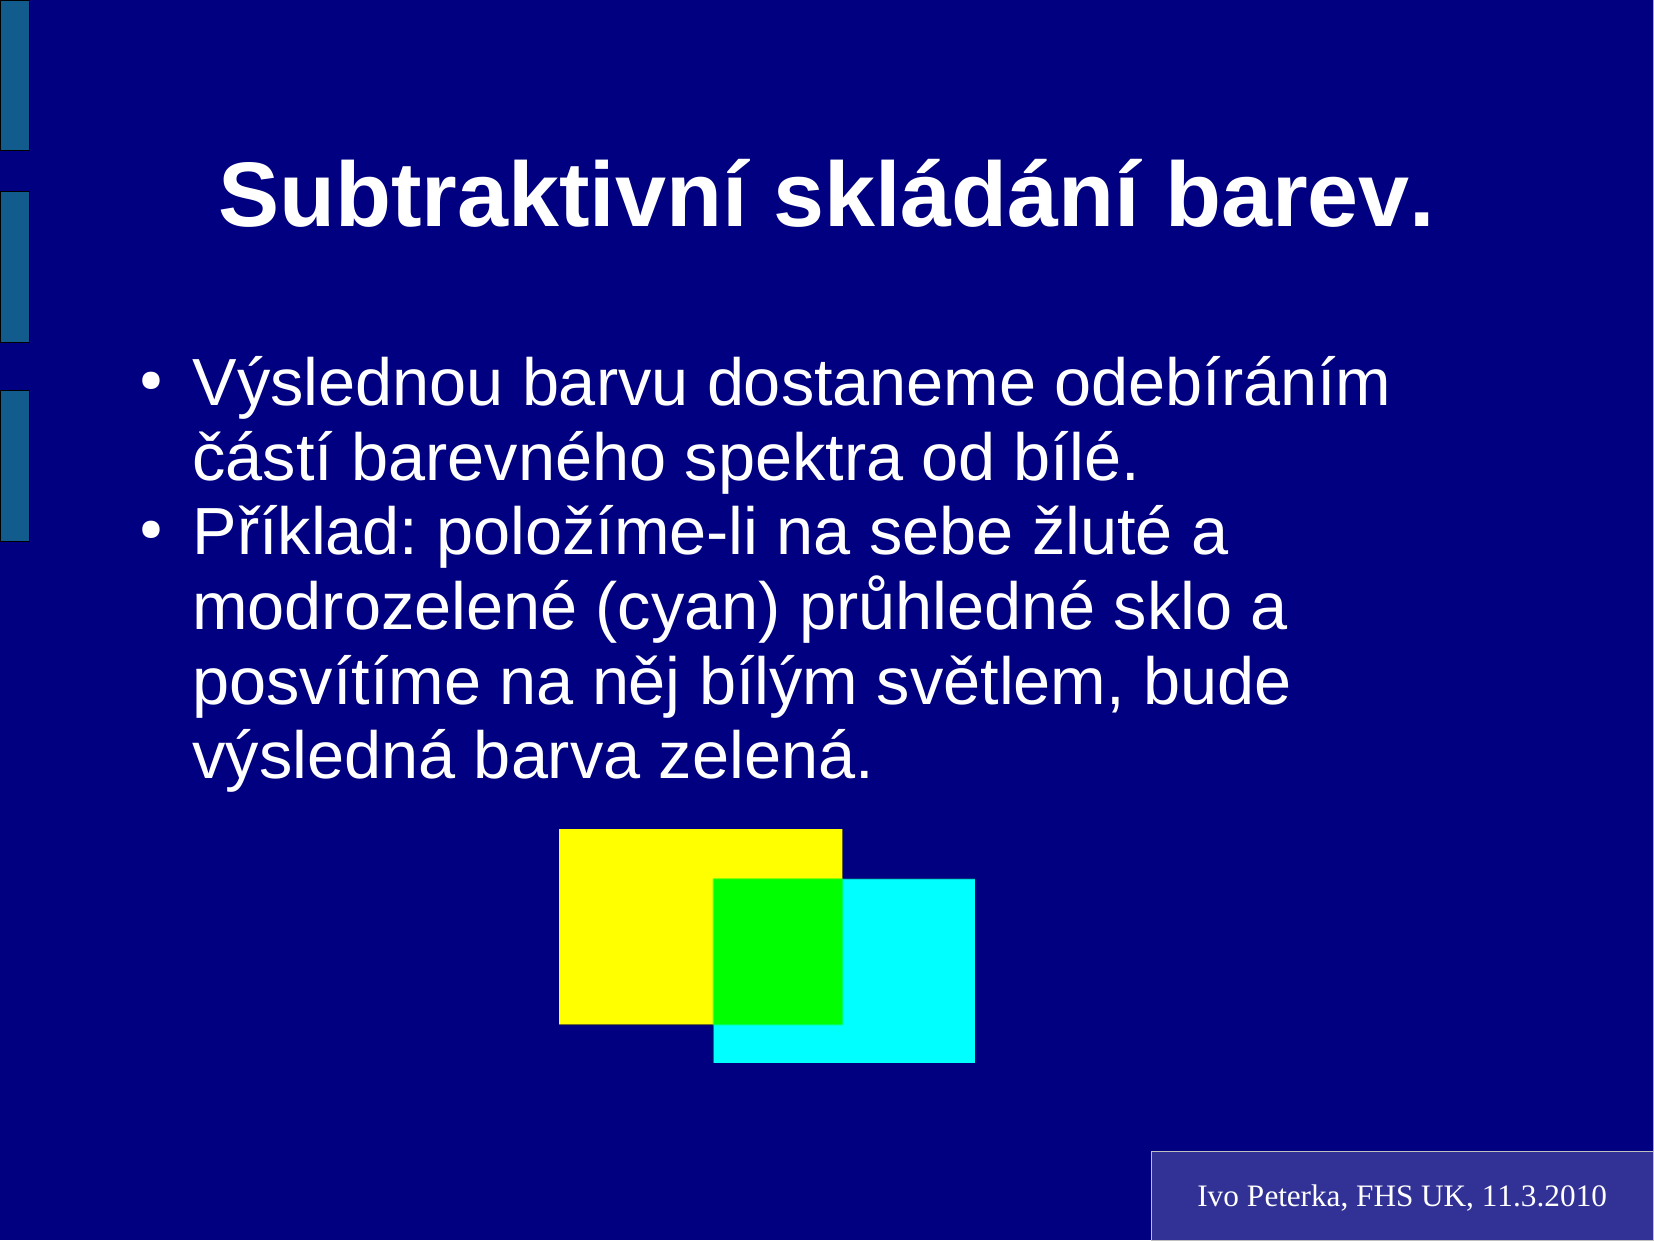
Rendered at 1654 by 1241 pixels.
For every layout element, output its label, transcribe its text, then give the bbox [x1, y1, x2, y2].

title Subtraktivní skládání barev. [121, 98, 1534, 291]
picture [559, 829, 975, 1063]
list Výslednou barvu dostaneme odebíráním částí barevného spektra od bílé. Příklad: položíme-li na sebe žluté a modrozelené (cyan) průhledné sklo a posvítíme na něj bílým světlem, bude výsledná barva zelená. [121, 344, 1534, 1112]
